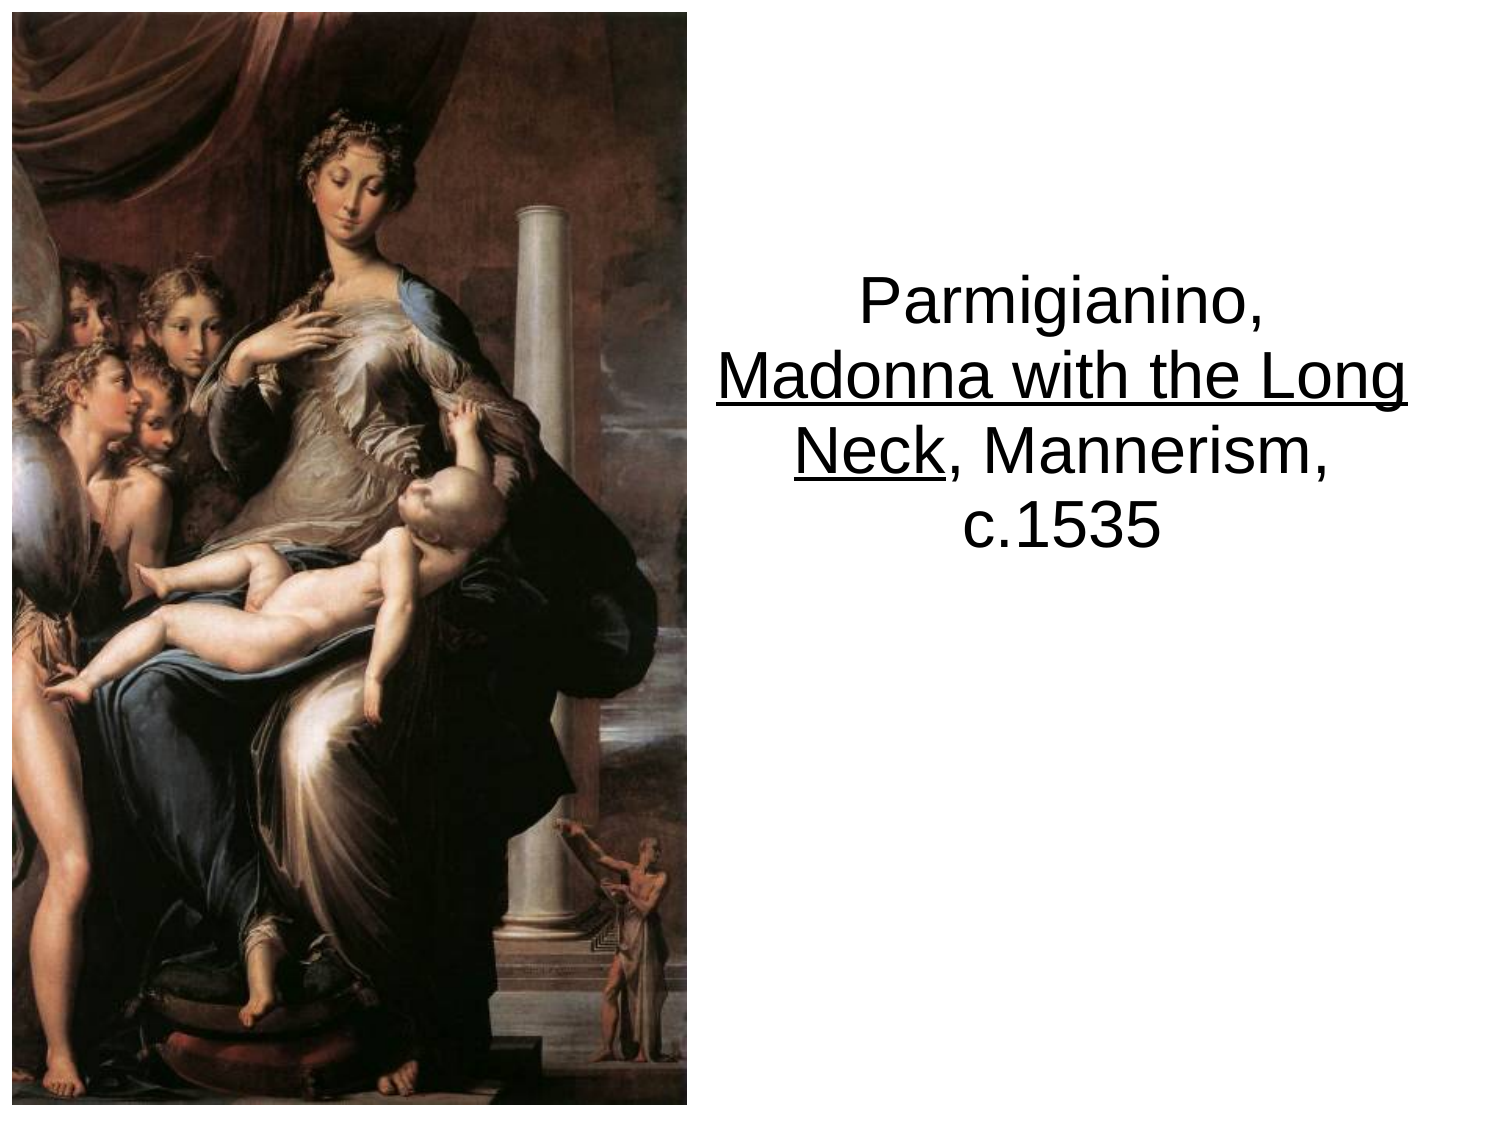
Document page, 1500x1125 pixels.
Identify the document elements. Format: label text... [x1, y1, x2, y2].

title Parmigianino, Madonna with the Long Neck, Mannerism, c.1535 [699, 50, 1425, 776]
picture [12, 12, 687, 1105]
